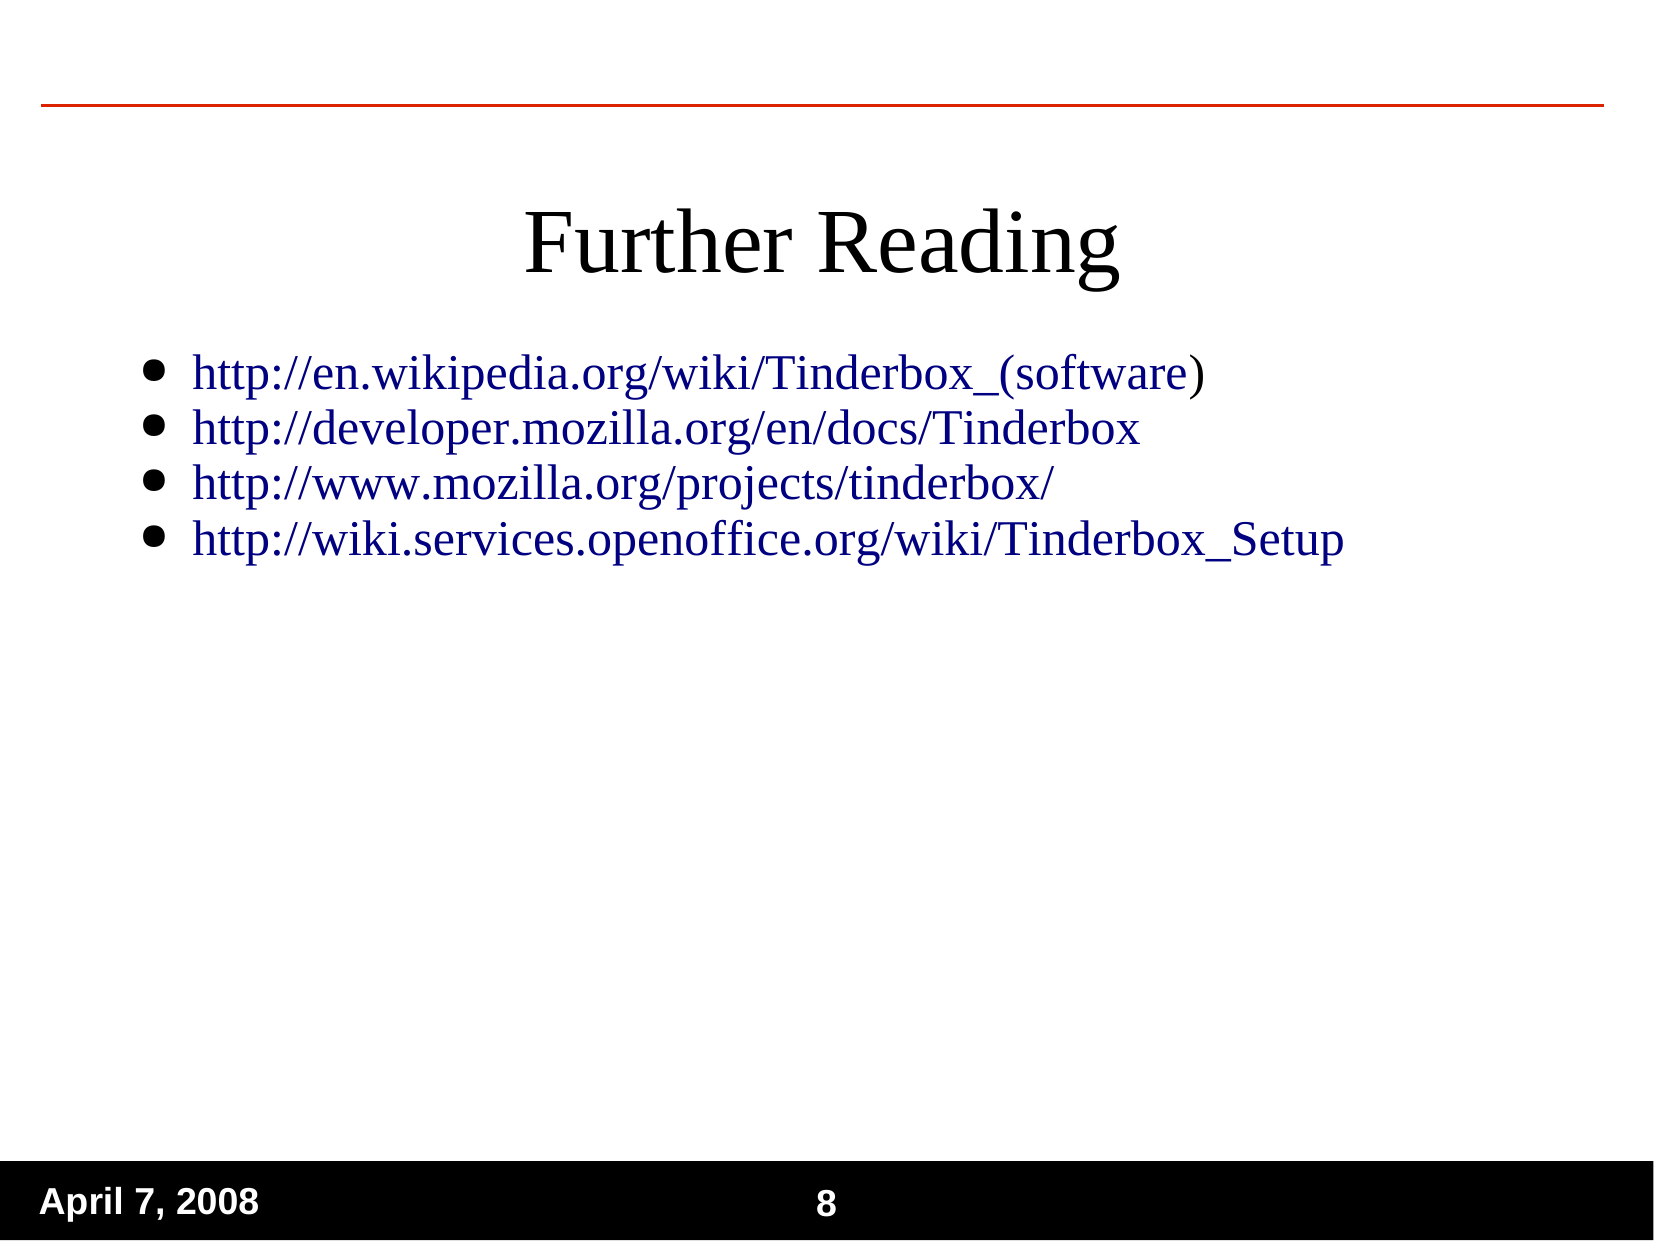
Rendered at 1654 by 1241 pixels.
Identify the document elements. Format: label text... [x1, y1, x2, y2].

title Further Reading [117, 137, 1530, 346]
list http://en.wikipedia.org/wiki/Tinderbox_(software) http://developer.mozilla.org/en/docs/Tinderbox http://www.mozilla.org/projects/tinderbox/ http://wiki.services.openoffice.org/wiki/Tinderbox_Setup [121, 344, 1534, 1127]
